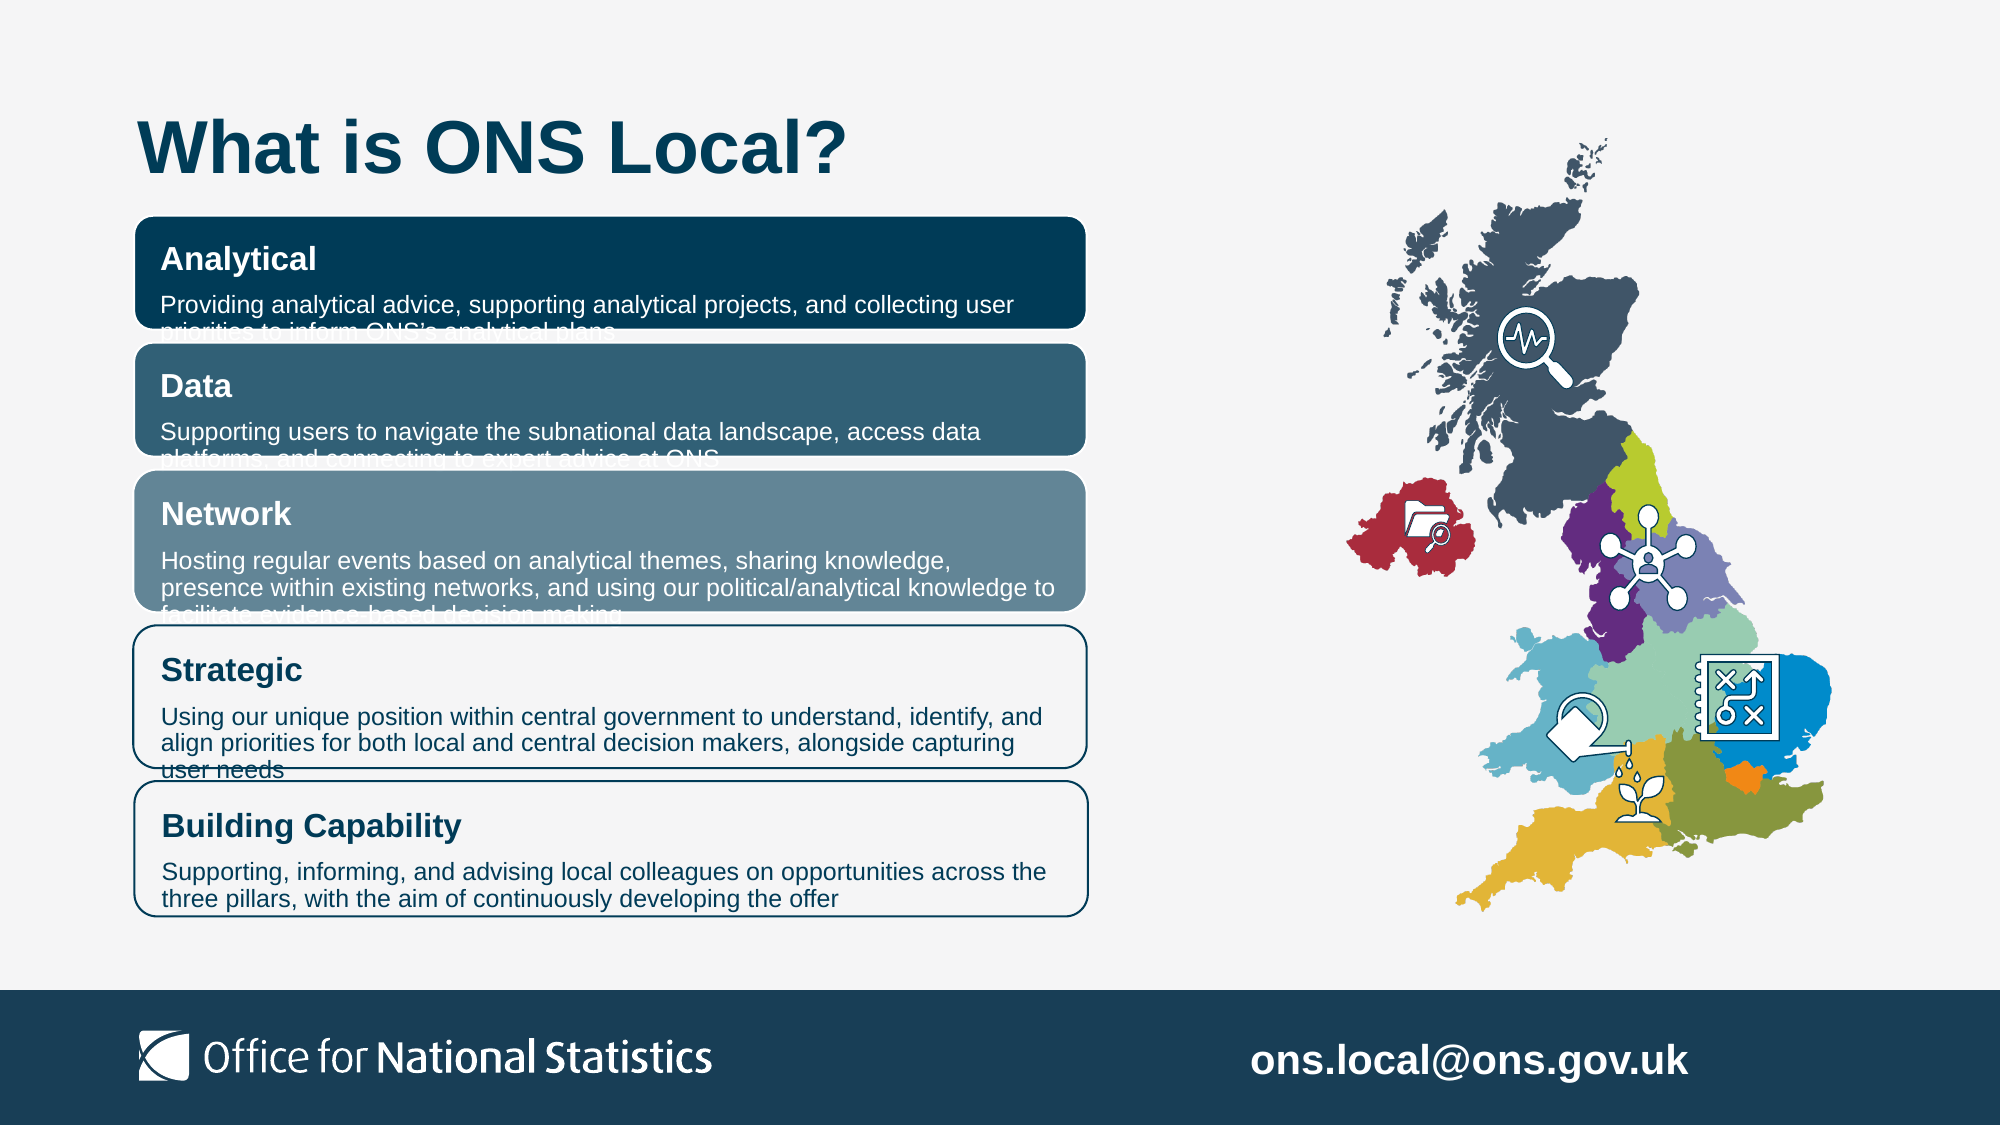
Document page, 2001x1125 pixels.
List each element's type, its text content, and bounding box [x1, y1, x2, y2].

text_box Strategic Using our unique position within central government to understand, identify, and align priorities for both local and central decision makers, alongside capturing user needs [133, 625, 1087, 769]
text_box Network Hosting regular events based on analytical themes, sharing knowledge, presence within existing networks, and using our political/analytical knowledge to facilitate evidence-based decision making [133, 469, 1087, 613]
title What is ONS Local? [137, 105, 1863, 192]
text_box Data Supporting users to navigate the subnational data landscape, access data platforms, and connecting to expert advice at ONS [134, 342, 1087, 457]
text_box ons.local@ons.gov.uk [1235, 1025, 1866, 1086]
text_box Analytical Providing analytical advice, supporting analytical projects, and collecting user priorities to inform ONS’s analytical plans [134, 215, 1087, 330]
text_box Building Capability Supporting, informing, and advising local colleagues on opportunities across the three pillars, with the aim of continuously developing the offer [134, 781, 1088, 917]
picture [1327, 130, 1866, 917]
